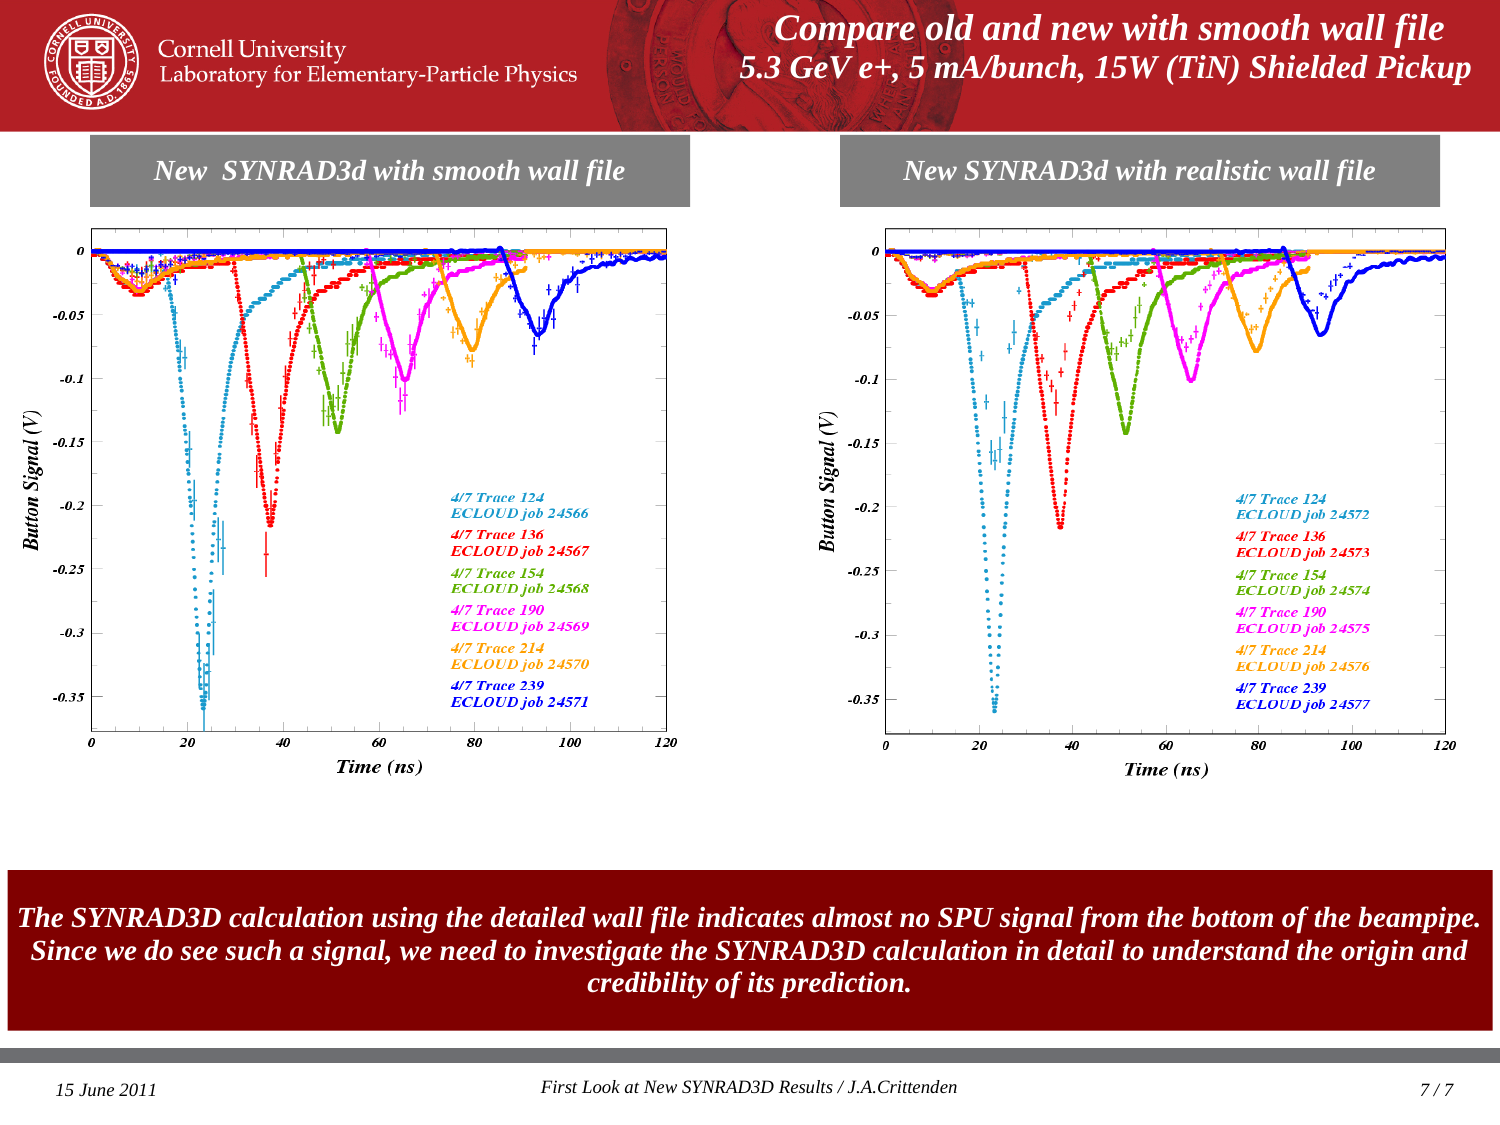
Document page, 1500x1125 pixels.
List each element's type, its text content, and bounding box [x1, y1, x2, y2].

text_box New SYNRAD3d with smooth wall file [90, 134, 691, 207]
text_box The SYNRAD3D calculation using the detailed wall file indicates almost no SPU signal from the bottom of the beampipe. Since we do see such a signal, we need to investigate the SYNRAD3D calculation in detail to understand the origin and credibility of its prediction. [7, 870, 1493, 1031]
picture [0, 0, 1500, 132]
picture [15, 224, 682, 781]
picture [811, 224, 1463, 782]
text_box New SYNRAD3d with realistic wall file [840, 134, 1441, 207]
text_box Compare old and new with smooth wall file 5.3 GeV e+, 5 mA/bunch, 15W (TiN) Shielded Pickup [712, 0, 1500, 113]
